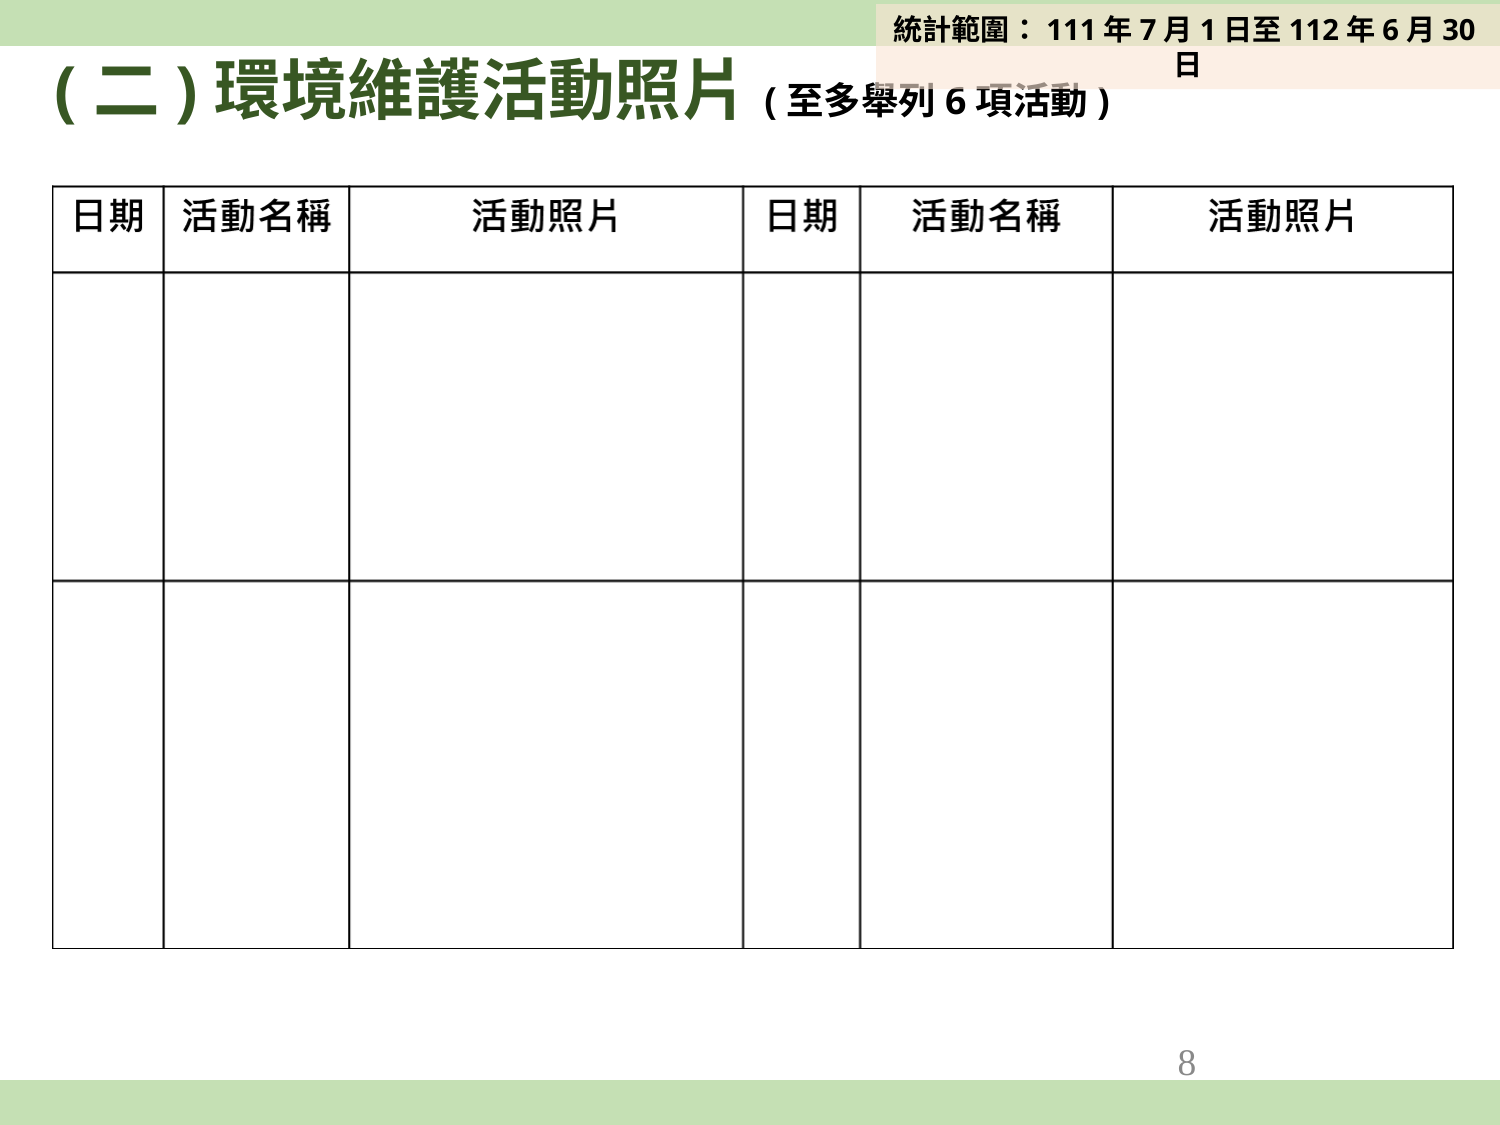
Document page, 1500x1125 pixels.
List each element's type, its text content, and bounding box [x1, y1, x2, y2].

text_box 統計範圍：111年7月1日至112年6月30日 [876, 4, 1500, 89]
picture [52, 182, 1454, 950]
text_box 8 [1162, 1030, 1500, 1091]
text_box (二)環境維護活動照片(至多舉列6項活動) [39, 49, 1389, 157]
